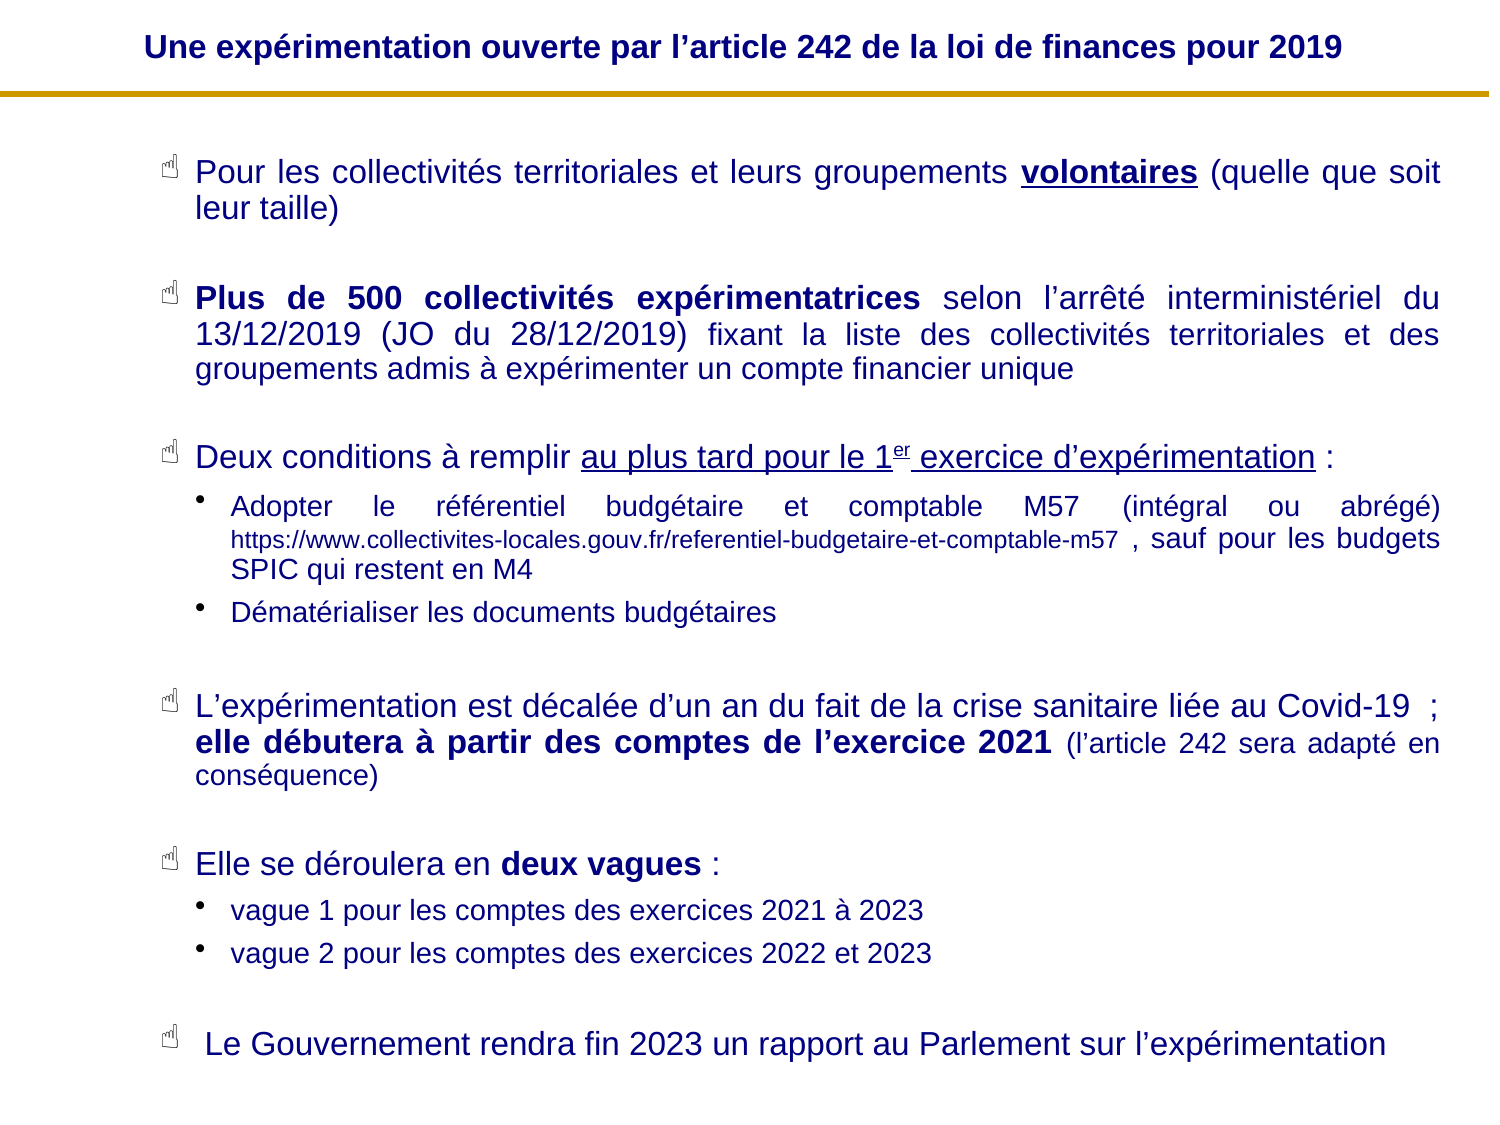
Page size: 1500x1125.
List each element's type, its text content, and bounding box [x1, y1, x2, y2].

title Une expérimentation ouverte par l’article 242 de la loi de finances pour 2019 [0, 97, 1489, 101]
text_box Pour les collectivités territoriales et leurs groupements volontaires (quelle que soit leur taille) Plus de 500 collectivités expérimentatrices selon l’arrêté interministériel du 13/12/2019 (JO du 28/12/2019) fixant la liste des collectivités territoriales et des groupements admis à expérimenter un compte financier unique Deux conditions à remplir au plus tard pour le 1er exercice d’expérimentation : Adopter le référentiel budgétaire et comptable M57 (intégral ou abrégé) https://www.collectivites-locales.gouv.fr/referentiel-budgetaire-et-comptable-m57 , sauf pour les budgets SPIC qui restent en M4 Dématérialiser les documents budgétaires L’expérimentation est décalée d’un an du fait de la crise sanitaire liée au Covid-19 ; elle débutera à partir des comptes de l’exercice 2021 (l’article 242 sera adapté en conséquence) Elle se déroulera en deux vagues : vague 1 pour les comptes des exercices 2021 à 2023 vague 2 pour les comptes des exercices 2022 et 2023 Le Gouvernement rendra fin 2023 un rapport au Parlement sur l’expérimentation [44, 147, 1457, 282]
title Une expérimentation ouverte par l’article 242 de la loi de finances pour 2019 [0, 0, 1489, 91]
